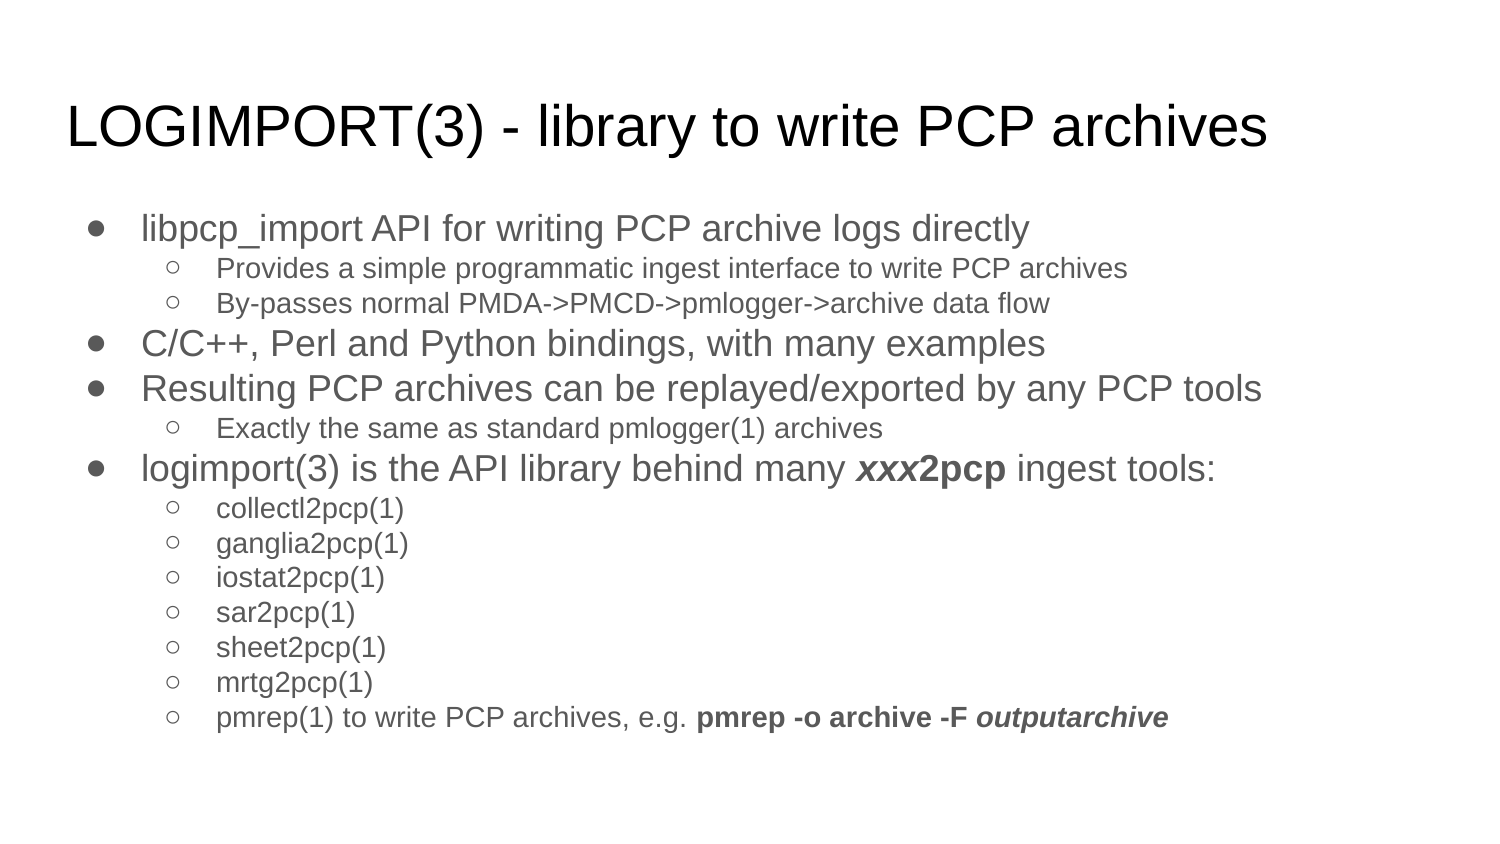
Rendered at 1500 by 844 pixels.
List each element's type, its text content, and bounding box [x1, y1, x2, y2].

list libpcp_import API for writing PCP archive logs directly Provides a simple programmatic ingest interface to write PCP archives By-passes normal PMDA->PMCD->pmlogger->archive data flow C/C++, Perl and Python bindings, with many examples Resulting PCP archives can be replayed/exported by any PCP tools Exactly the same as standard pmlogger(1) archives logimport(3) is the API library behind many xxx2pcp ingest tools: collectl2pcp(1) ganglia2pcp(1) iostat2pcp(1) sar2pcp(1) sheet2pcp(1) mrtg2pcp(1) pmrep(1) to write PCP archives, e.g. pmrep -o archive -F outputarchive [51, 189, 1449, 832]
title LOGIMPORT(3) - library to write PCP archives [51, 72, 1449, 167]
